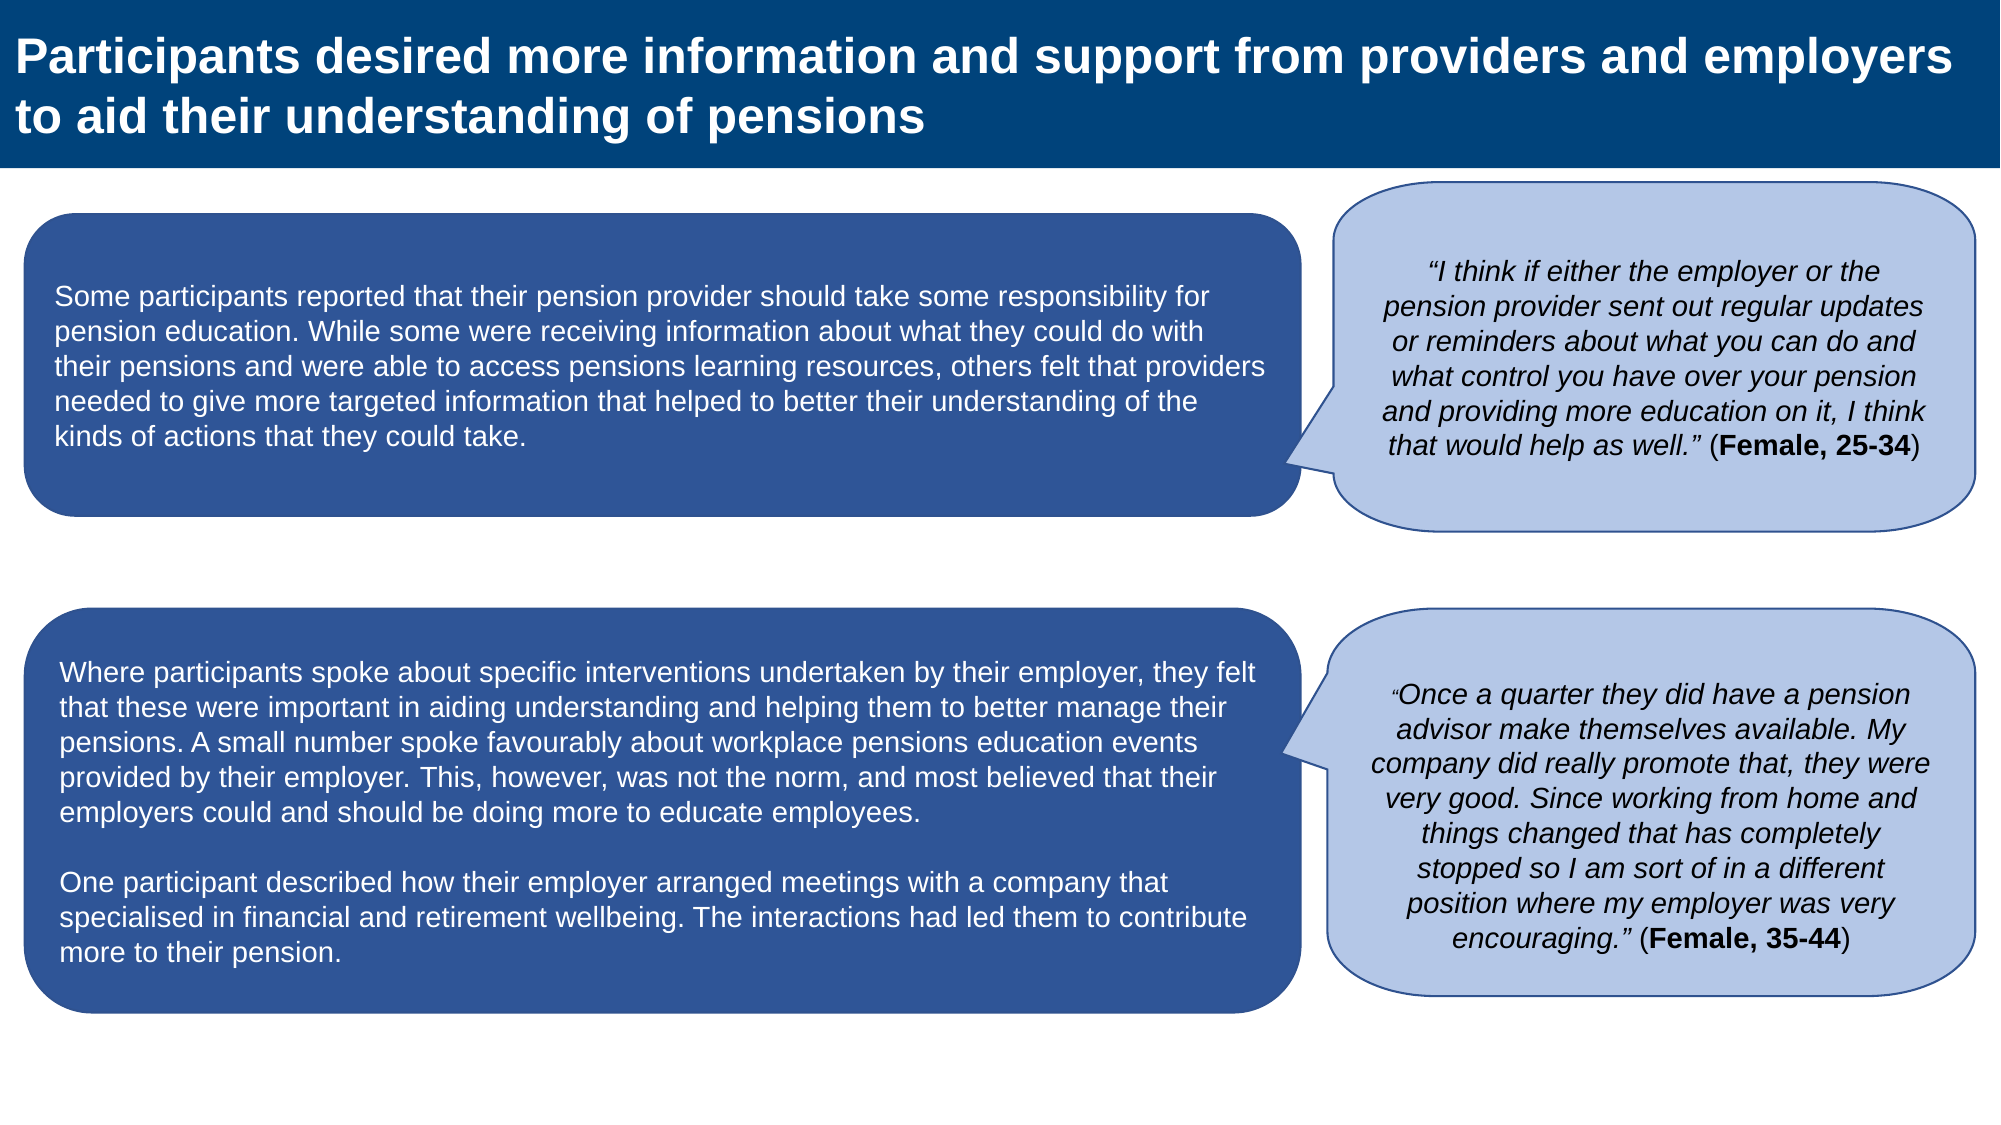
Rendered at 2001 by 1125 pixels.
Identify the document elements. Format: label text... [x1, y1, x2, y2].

text_box Where participants spoke about specific interventions undertaken by their employer, they felt that these were important in aiding understanding and helping them to better manage their pensions. A small number spoke favourably about workplace pensions education events provided by their employer. This, however, was not the norm, and most believed that their employers could and should be doing more to educate employees. One participant described how their employer arranged meetings with a company that specialised in financial and retirement wellbeing. The interactions had led them to contribute more to their pension. [24, 608, 1301, 1013]
text_box “Once a quarter they did have a pension advisor make themselves available. My company did really promote that, they were very good. Since working from home and things changed that has completely stopped so I am sort of in a different position where my employer was very encouraging.” (Female, 35-44) [1281, 608, 1976, 997]
title Participants desired more information and support from providers and employers to aid their understanding of pensions [0, 0, 2000, 169]
text_box “I think if either the employer or the pension provider sent out regular updates or reminders about what you can do and what control you have over your pension and providing more education on it, I think that would help as well.” (Female, 25-34) [1284, 182, 1976, 532]
text_box Some participants reported that their pension provider should take some responsibility for pension education. While some were receiving information about what they could do with their pensions and were able to access pensions learning resources, others felt that providers needed to give more targeted information that helped to better their understanding of the kinds of actions that they could take. [24, 214, 1301, 516]
